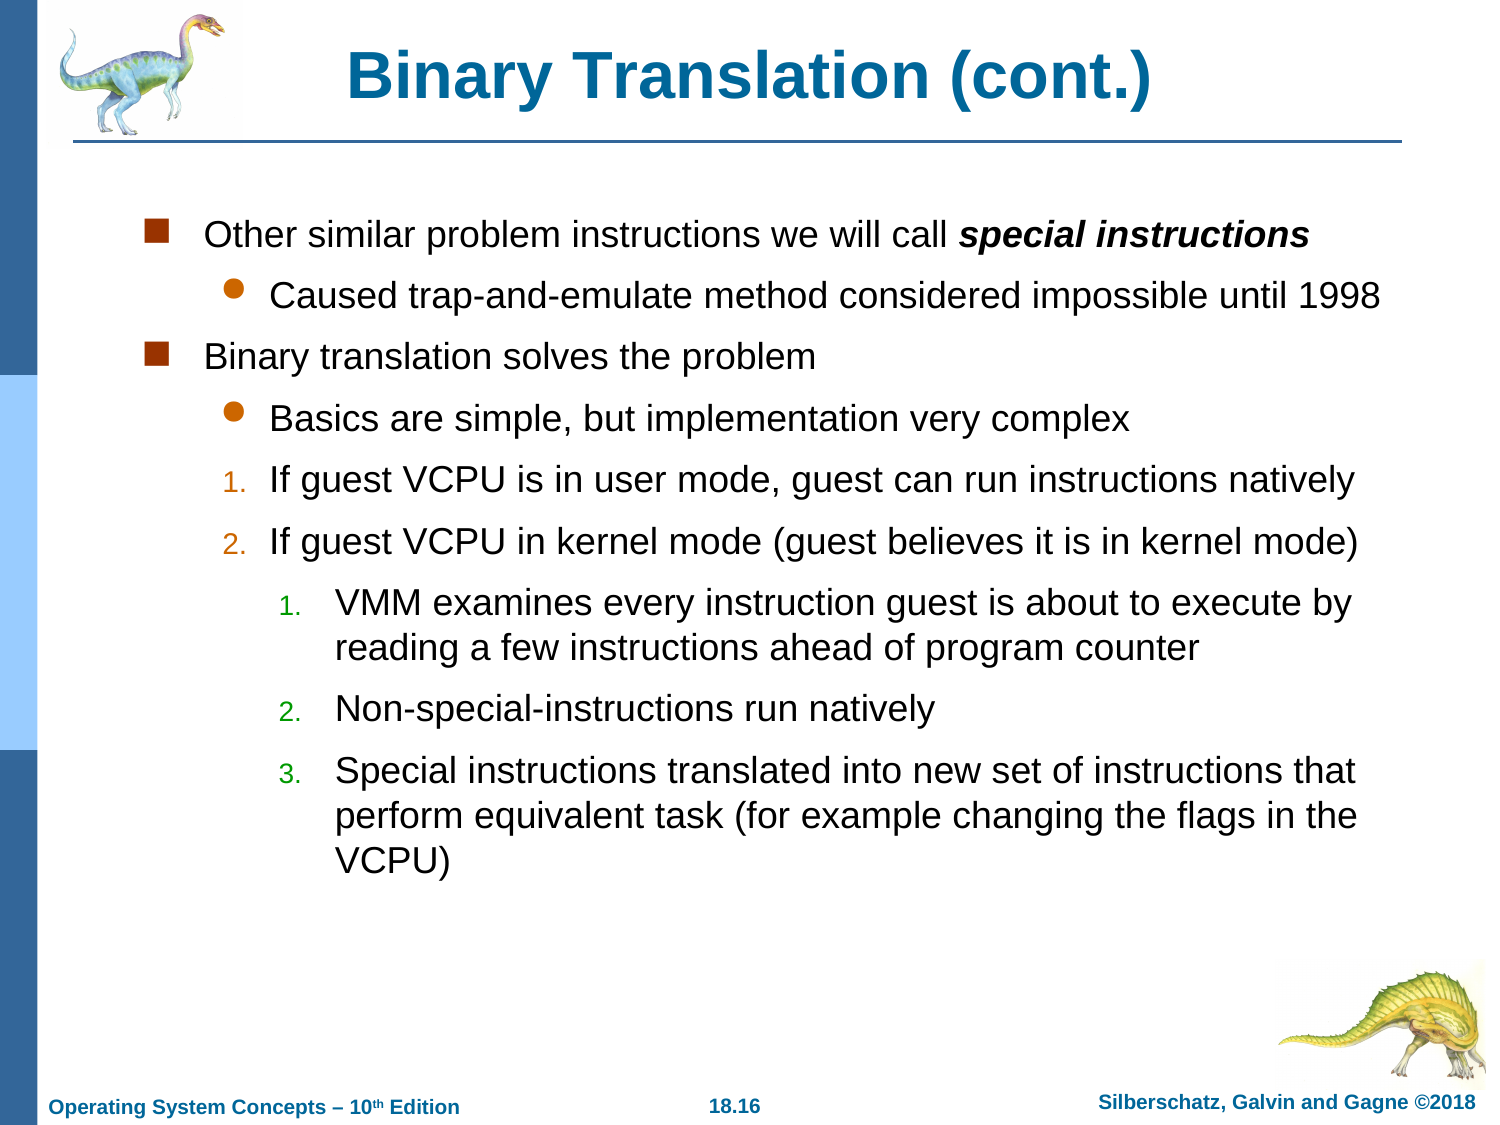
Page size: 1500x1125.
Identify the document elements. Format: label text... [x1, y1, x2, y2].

picture [1275, 959, 1486, 1090]
list Other similar problem instructions we will call special instructions Caused trap-and-emulate method considered impossible until 1998 Binary translation solves the problem Basics are simple, but implementation very complex If guest VCPU is in user mode, guest can run instructions natively If guest VCPU in kernel mode (guest believes it is in kernel mode) VMM examines every instruction guest is about to execute by reading a few instructions ahead of program counter Non-special-instructions run natively Special instructions translated into new set of instructions that perform equivalent task (for example changing the flags in the VCPU) [132, 202, 1413, 946]
picture [1415, 1094, 1423, 1099]
title Binary Translation (cont.) [75, 24, 1426, 120]
picture [46, 0, 243, 149]
